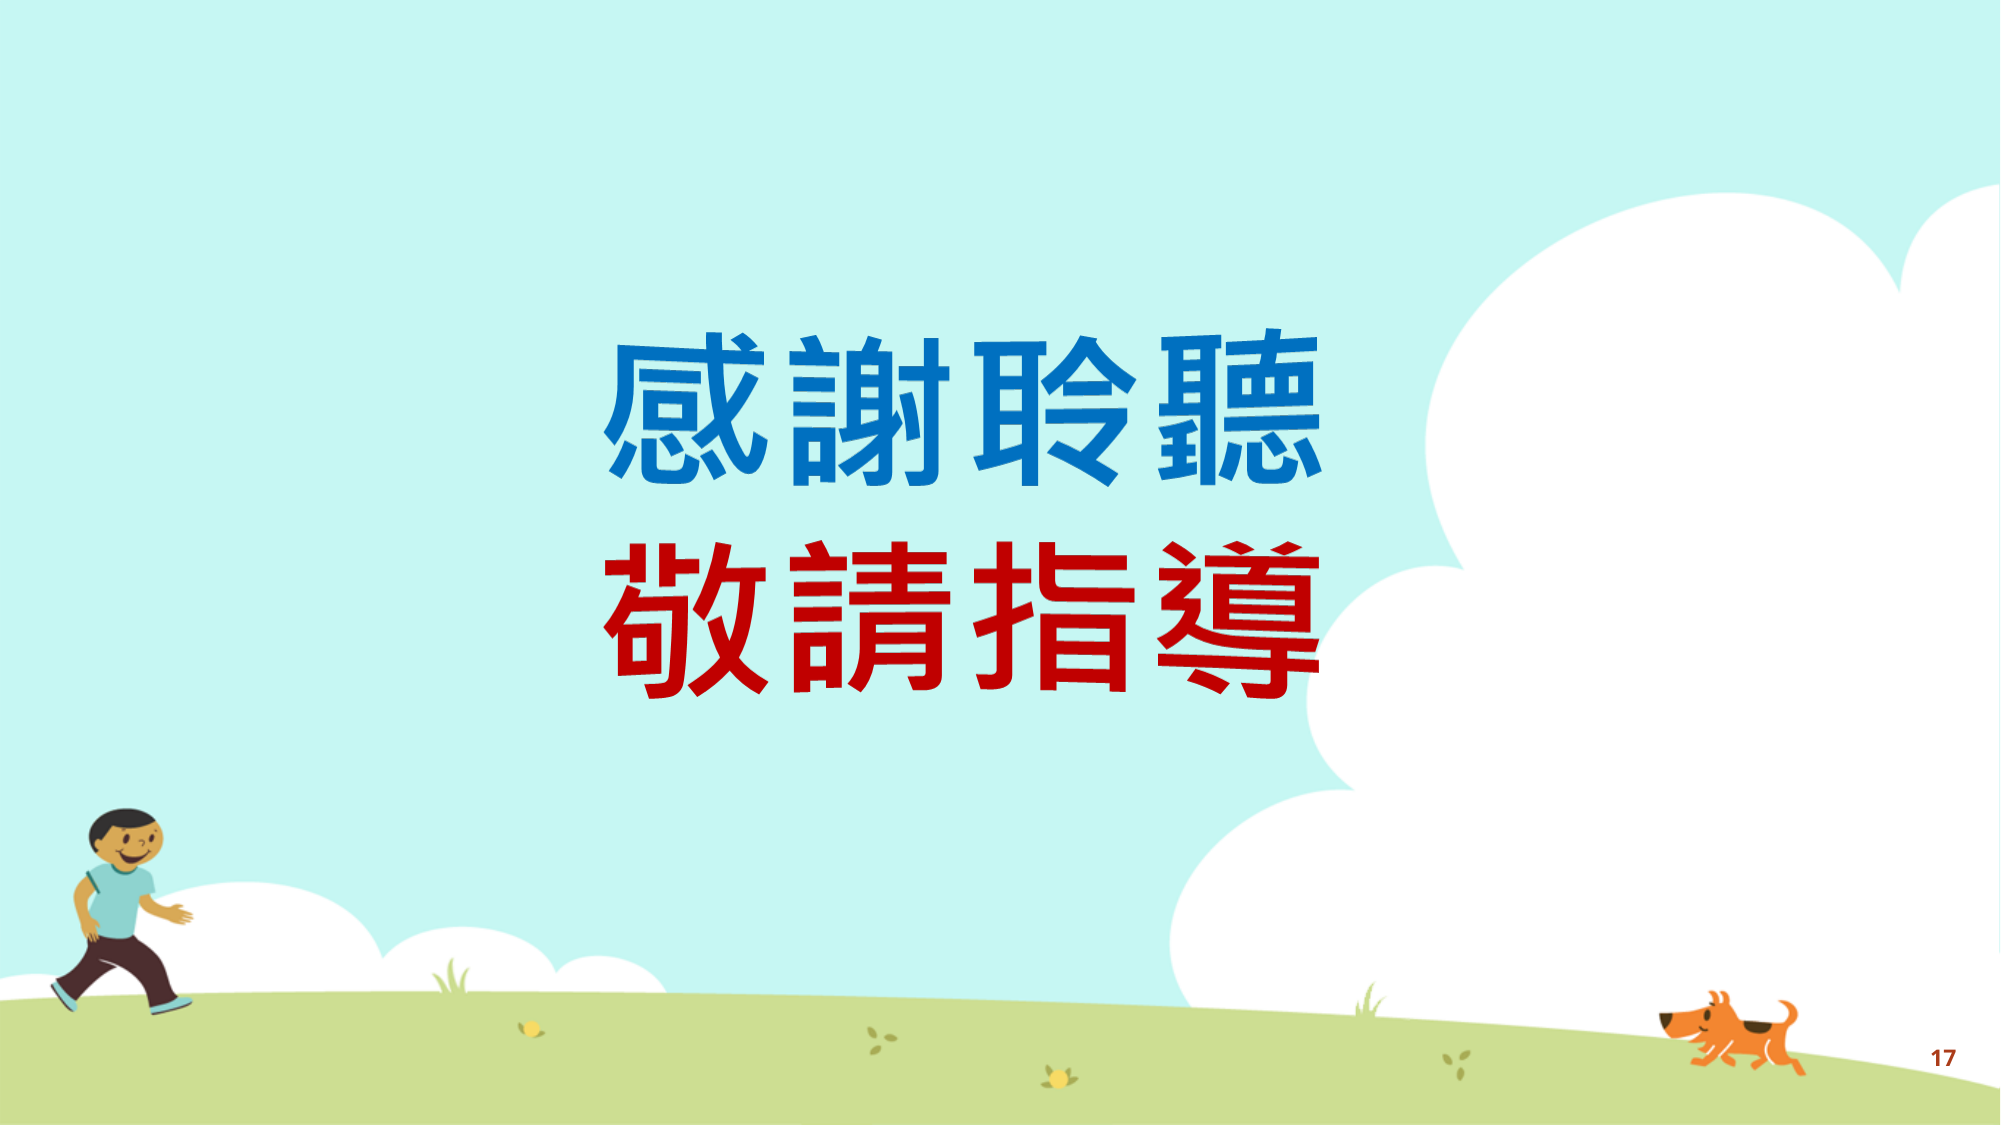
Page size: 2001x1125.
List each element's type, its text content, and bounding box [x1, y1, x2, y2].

text_box <number> [1899, 1030, 1988, 1088]
picture [0, 0, 2001, 1125]
